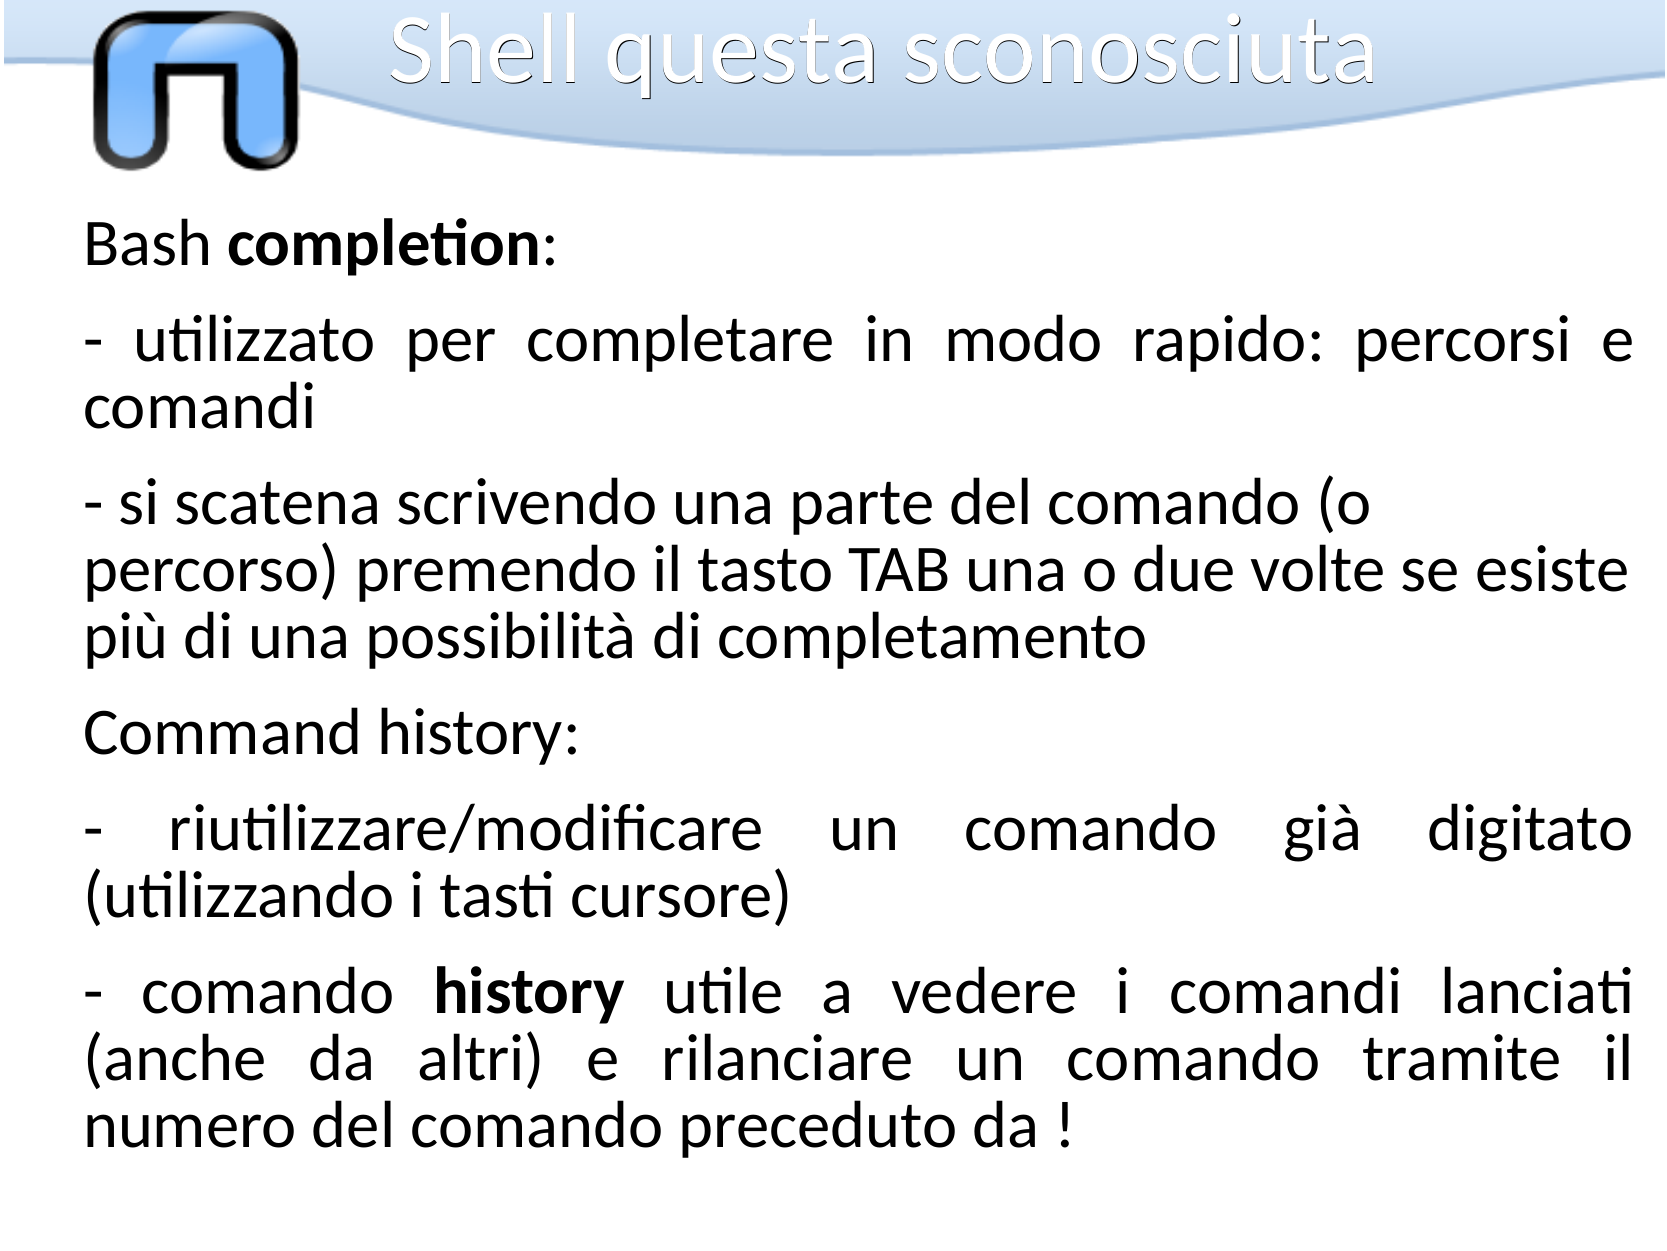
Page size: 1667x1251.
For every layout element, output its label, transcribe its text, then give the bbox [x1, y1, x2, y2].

picture [0, 0, 1667, 1251]
list Bash completion: - utilizzato per completare in modo rapido: percorsi e comandi - si scatena scrivendo una parte del comando (o percorso) premendo il tasto TAB una o due volte se esiste più di una possibilità di completamento Command history: - riutilizzare/modificare un comando già digitato (utilizzando i tasti cursore) - comando history utile a vedere i comandi lanciati (anche da altri) e rilanciare un comando tramite il numero del comando preceduto da ! [35, 209, 1642, 1168]
text_box Shell questa sconosciuta [373, 0, 1497, 159]
